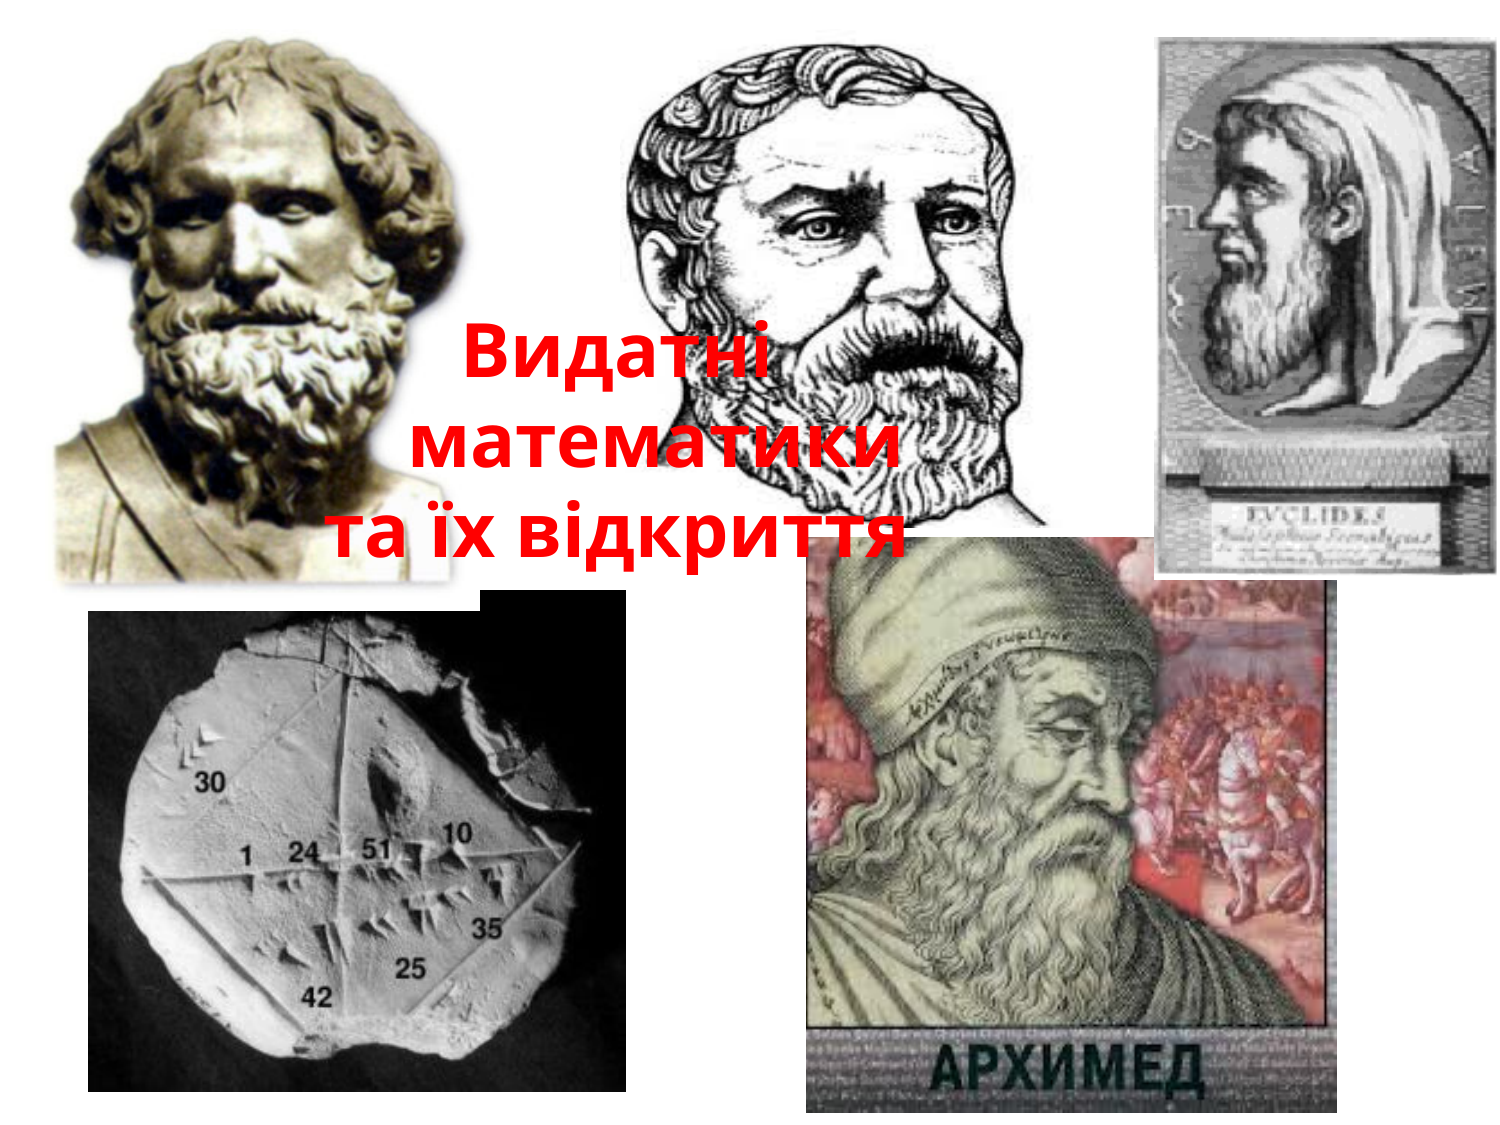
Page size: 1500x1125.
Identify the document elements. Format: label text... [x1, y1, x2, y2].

picture [1154, 37, 1500, 580]
picture [620, 29, 1063, 295]
picture [29, 581, 626, 1092]
picture [29, 29, 480, 295]
text_box Видатні математики та їх відкриття [0, 295, 1353, 581]
picture [806, 581, 1337, 1113]
